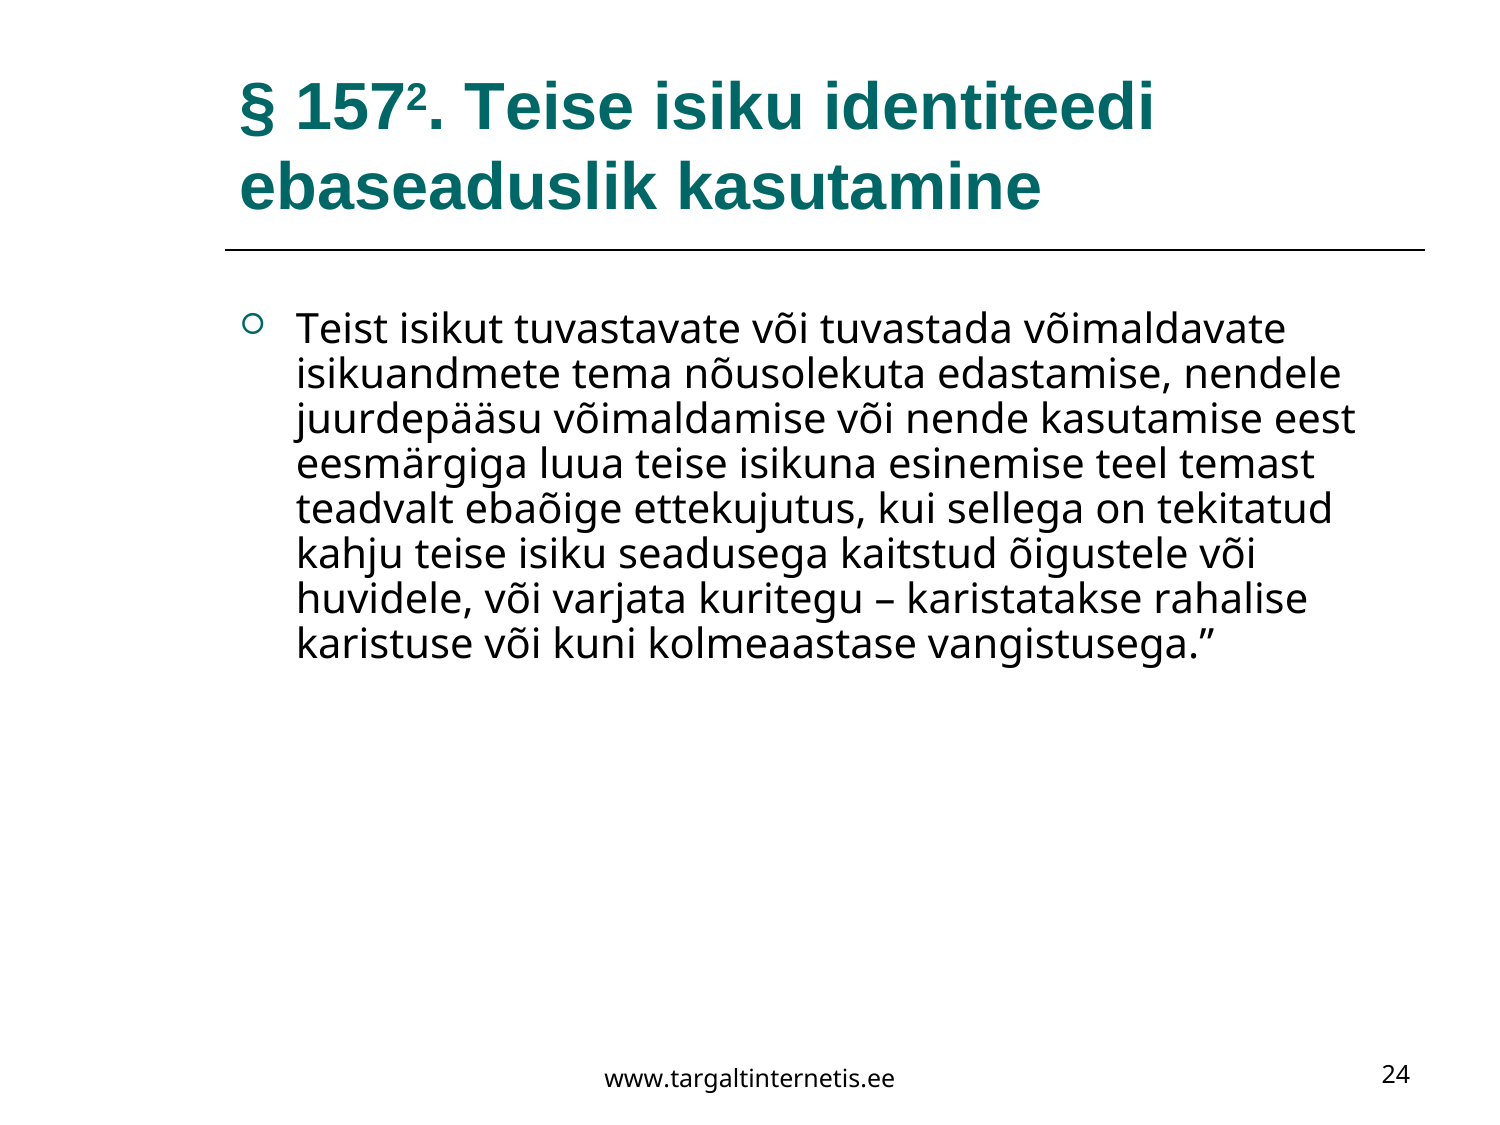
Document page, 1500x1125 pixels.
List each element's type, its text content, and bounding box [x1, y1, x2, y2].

title § 1572. Teise isiku identiteedi ebaseaduslik kasutamine [224, 49, 1425, 237]
text_box www.targaltinternetis.ee [512, 1025, 988, 1101]
list Teist isikut tuvastavate või tuvastada võimaldavate isikuandmete tema nõusolekuta edastamise, nendele juurdepääsu võimaldamise või nende kasutamise eest eesmärgiga luua teise isikuna esinemise teel temast teadvalt ebaõige ettekujutus, kui sellega on tekitatud kahju teise isiku seadusega kaitstud õigustele või huvidele, või varjata kuritegu – karistatakse rahalise karistuse või kuni kolmeaastase vangistusega.” [224, 299, 1425, 975]
text_box <number> [1074, 1025, 1426, 1101]
